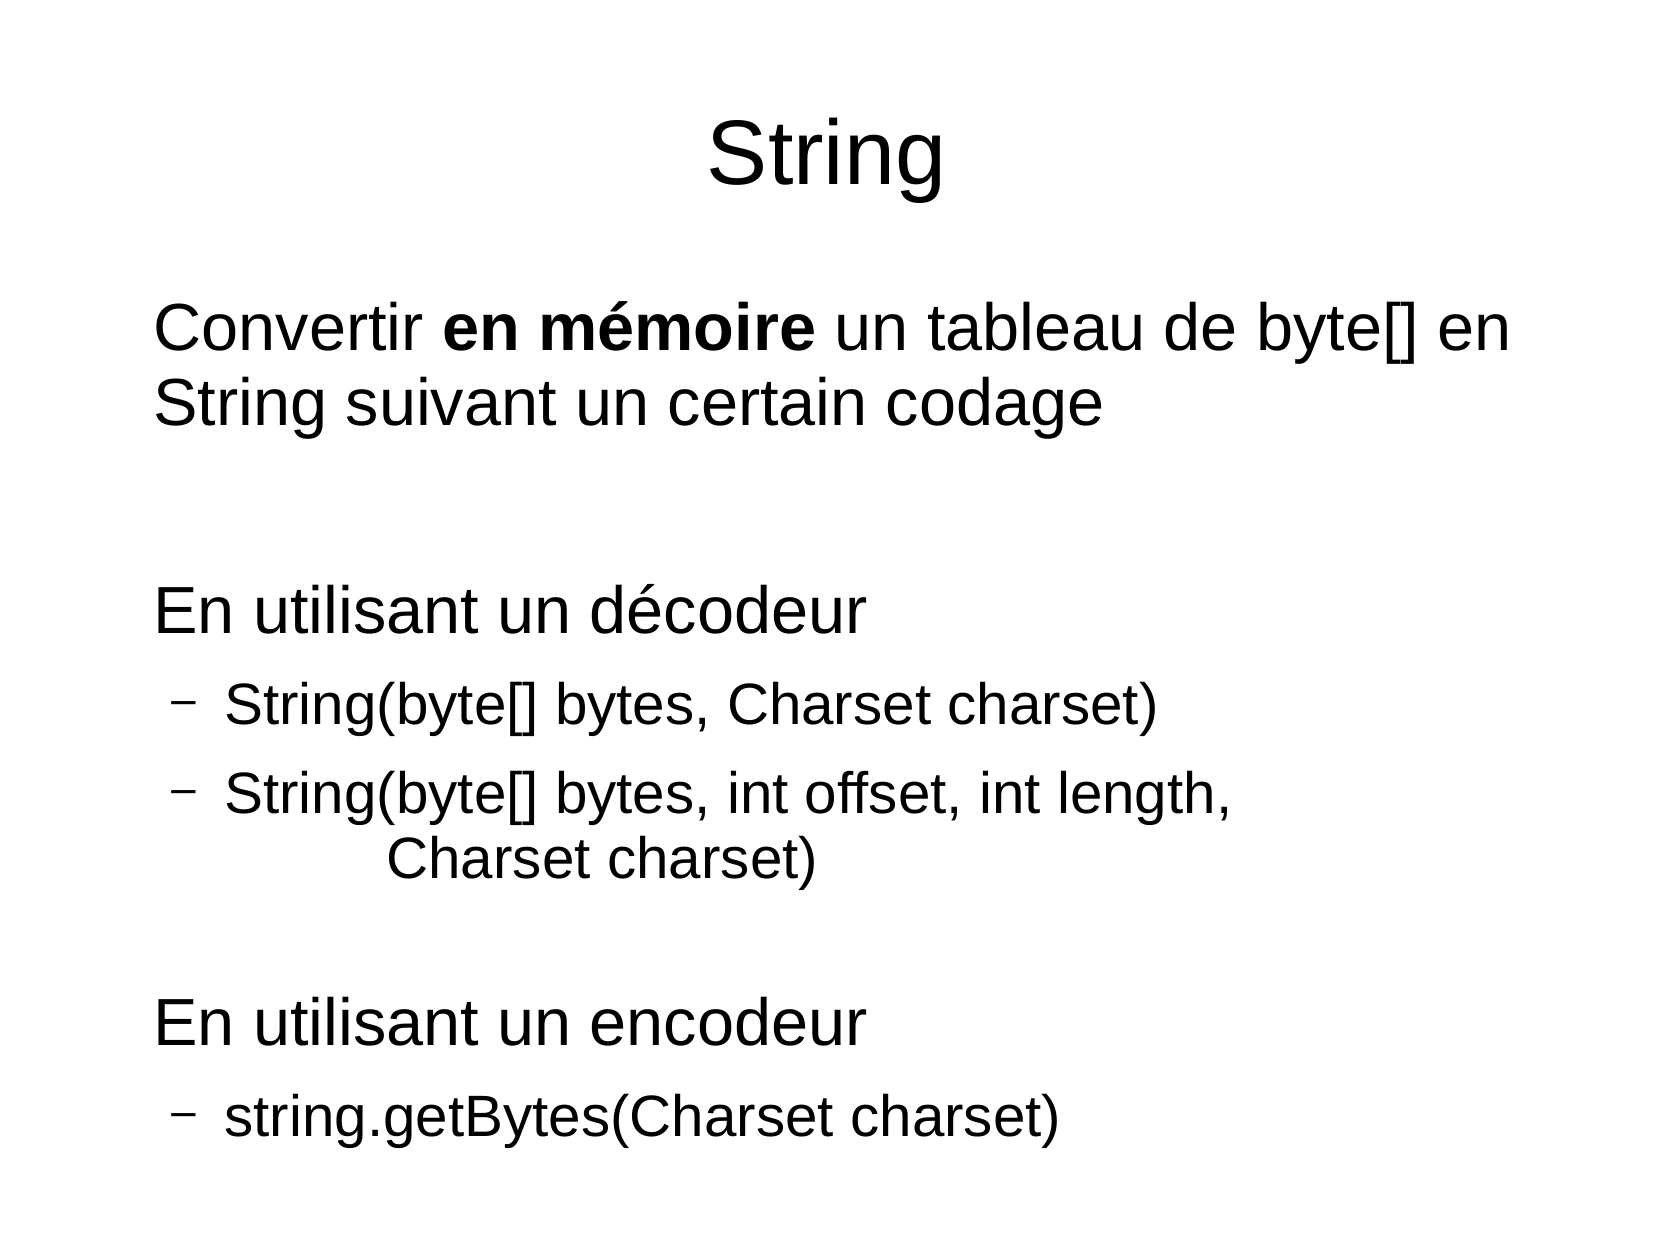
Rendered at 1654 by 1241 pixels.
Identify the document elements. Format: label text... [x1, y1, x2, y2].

title String [82, 49, 1571, 257]
list Convertir en mémoire un tableau de byte[] en String suivant un certain codage En utilisant un décodeur String(byte[] bytes, Charset charset) String(byte[] bytes, int offset, int length, Charset charset) En utilisant un encodeur string.getBytes(Charset charset) [82, 290, 1571, 1156]
